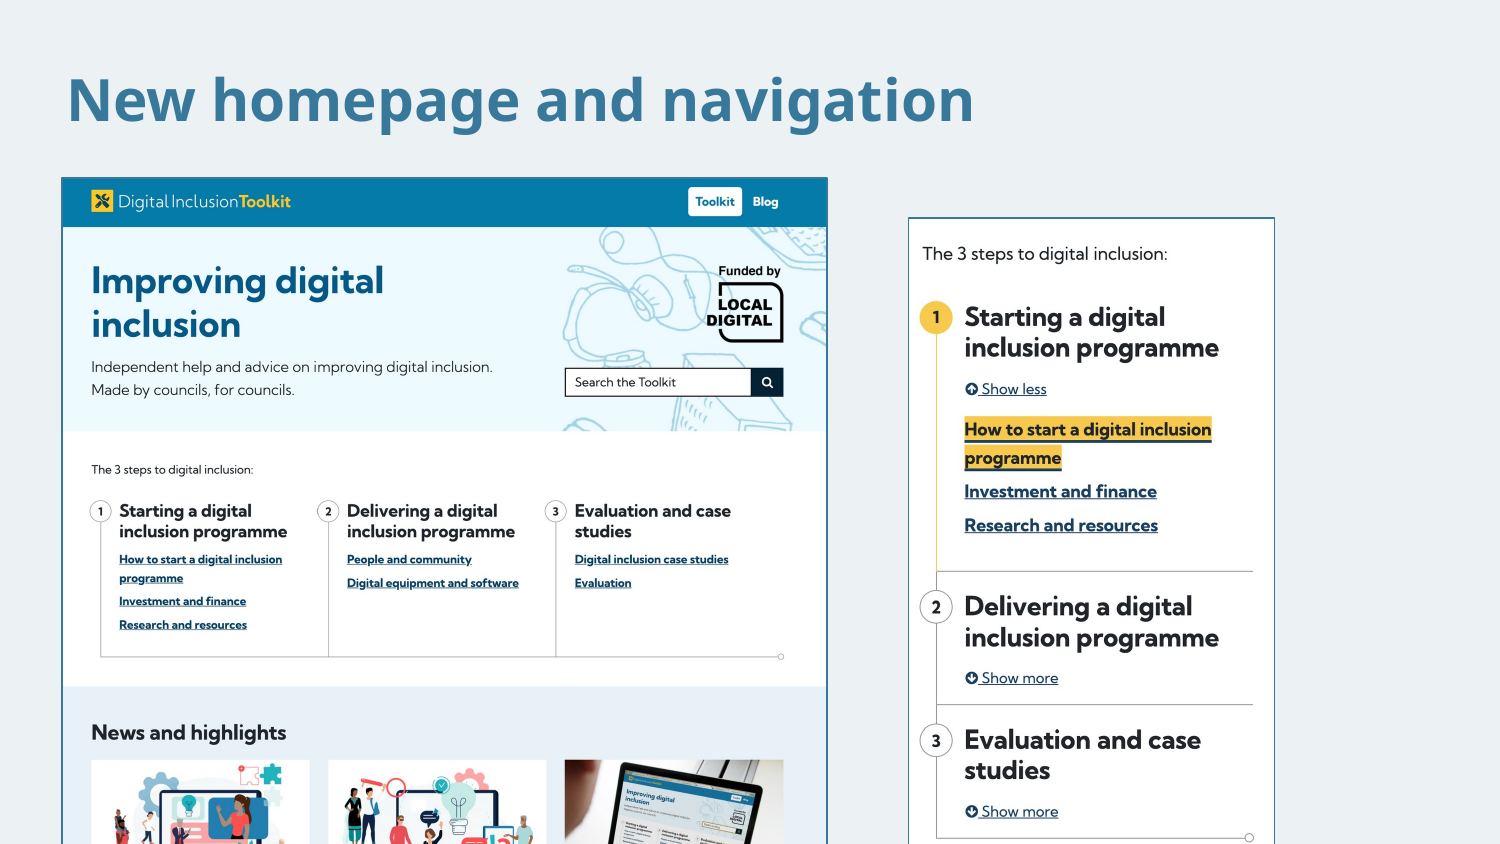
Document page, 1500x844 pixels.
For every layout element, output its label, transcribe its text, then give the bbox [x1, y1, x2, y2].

picture [63, 227, 827, 844]
picture [239, 195, 290, 207]
title New homepage and navigation [51, 48, 1449, 157]
picture [688, 187, 742, 216]
picture [909, 218, 1274, 844]
picture [92, 190, 113, 212]
picture [754, 197, 778, 209]
